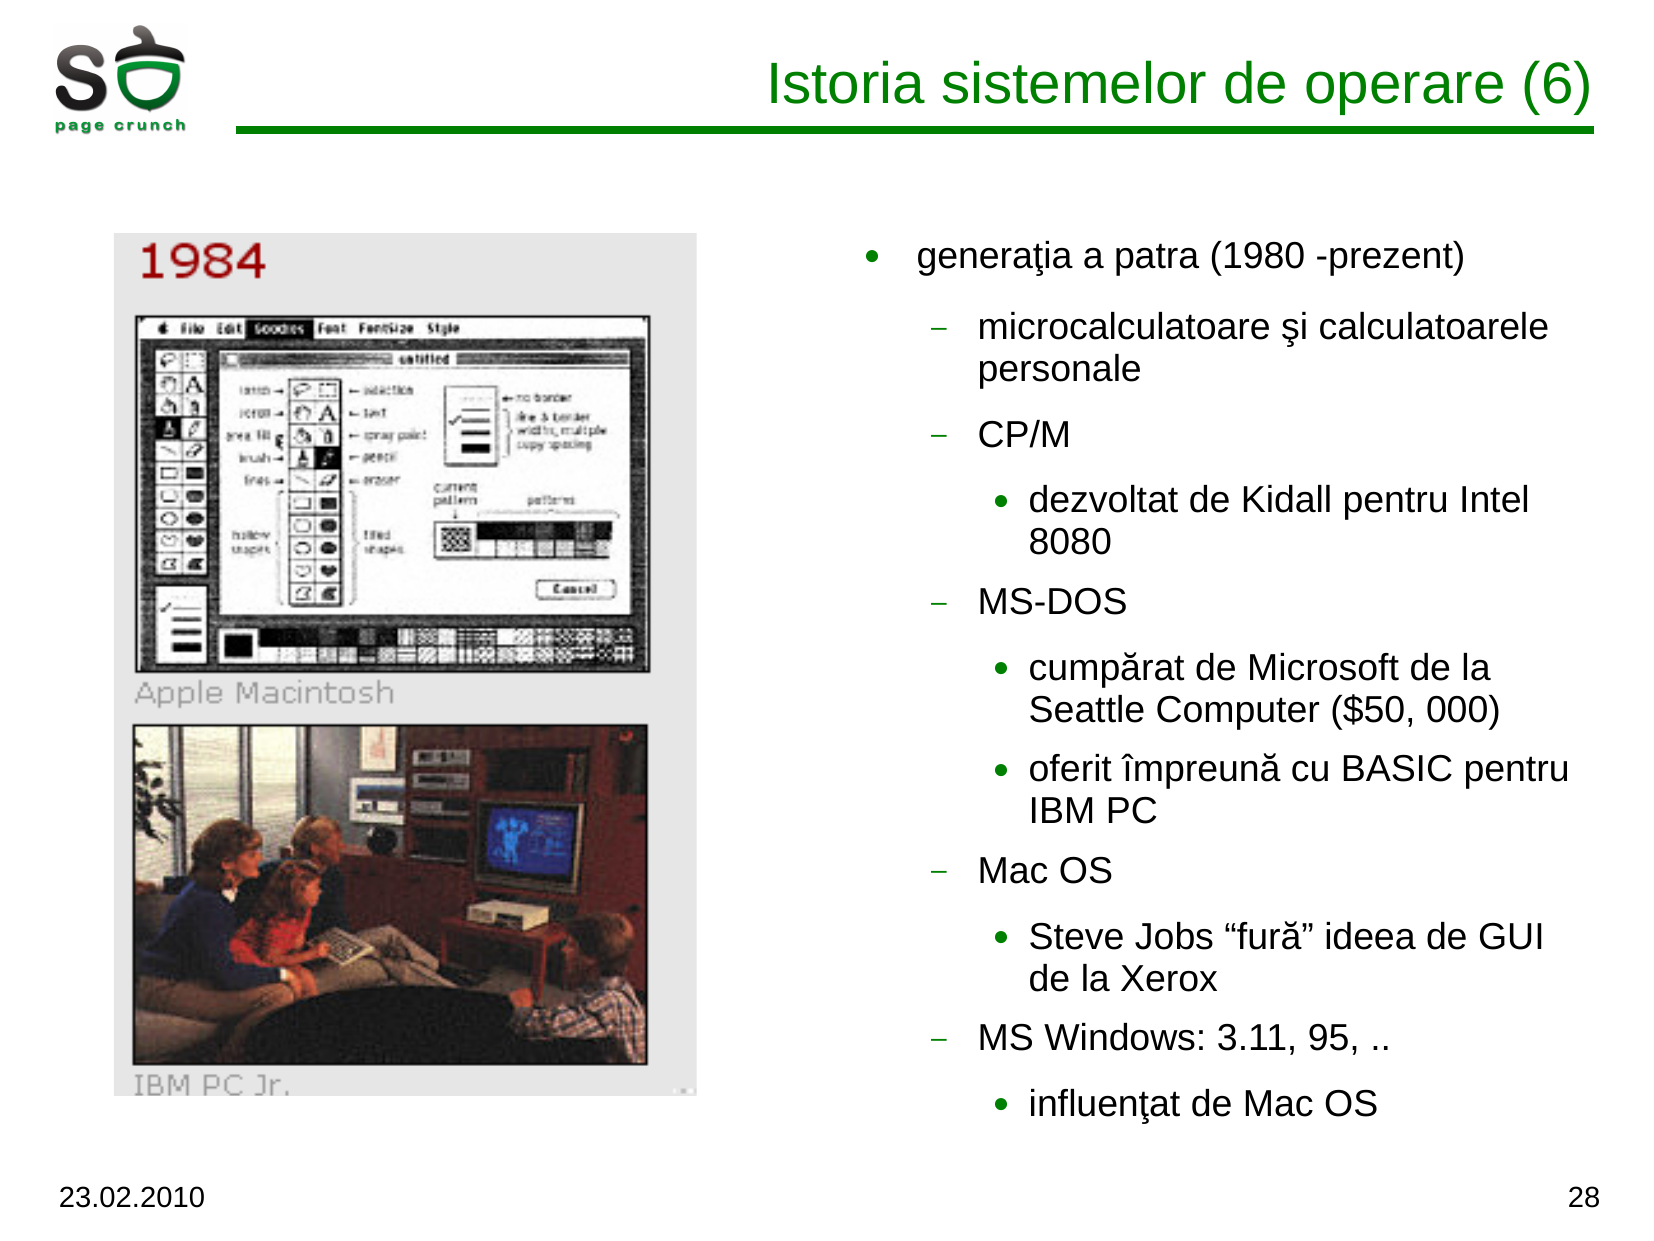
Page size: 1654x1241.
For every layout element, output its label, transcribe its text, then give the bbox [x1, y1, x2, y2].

chart [113, 233, 697, 1096]
picture [53, 23, 188, 136]
list generaţia a patra (1980 -prezent) microcalculatoare şi calculatoarele personale CP/M dezvoltat de Kidall pentru Intel 8080 MS-DOS cumpărat de Microsoft de la Seattle Computer ($50, 000) oferit împreună cu BASIC pentru IBM PC Mac OS Steve Jobs “fură” ideea de GUI de la Xerox MS Windows: 3.11, 95, .. influenţat de Mac OS [845, 206, 1596, 1152]
title Istoria sistemelor de operare (6) [236, 49, 1595, 119]
